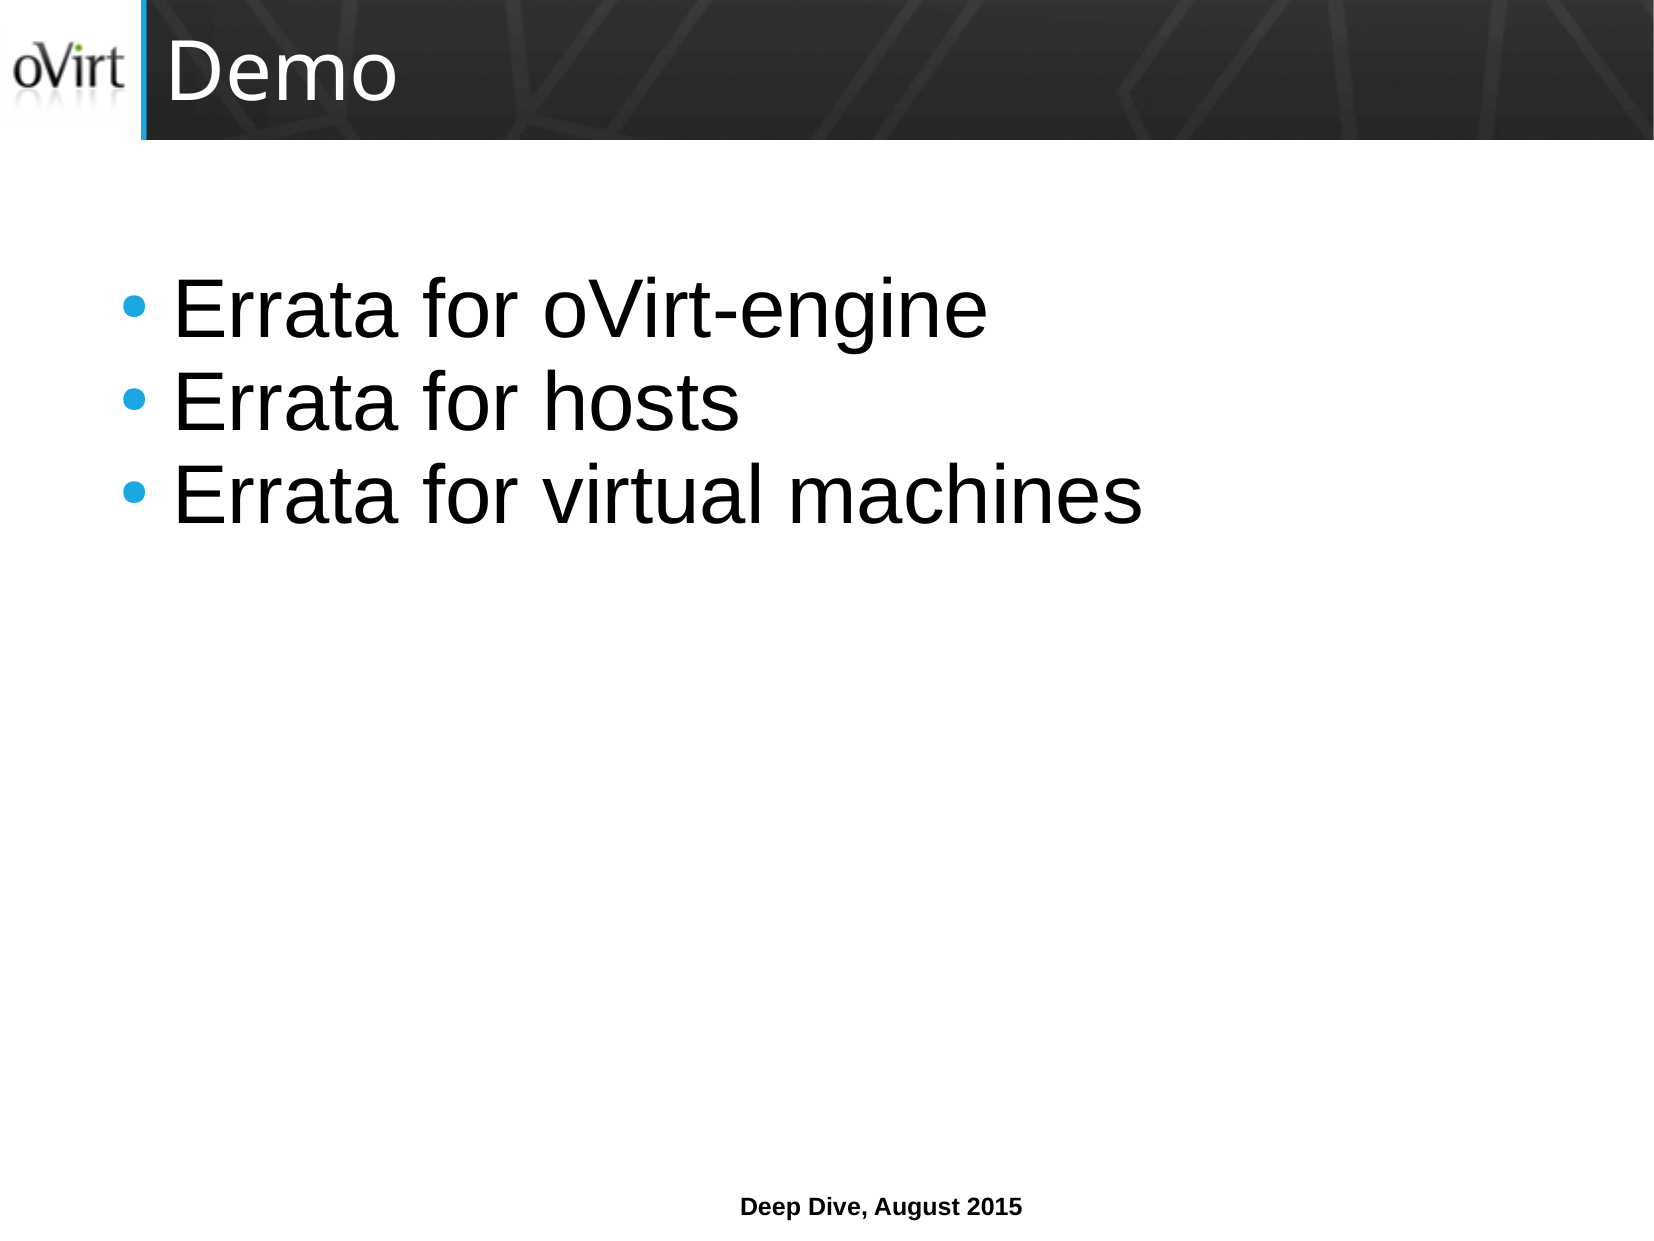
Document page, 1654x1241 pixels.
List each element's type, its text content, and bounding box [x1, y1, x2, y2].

picture [0, 0, 1654, 140]
title Demo [164, 18, 1653, 119]
text_box Errata for oVirt-engine Errata for hosts Errata for virtual machines [86, 255, 1576, 1111]
